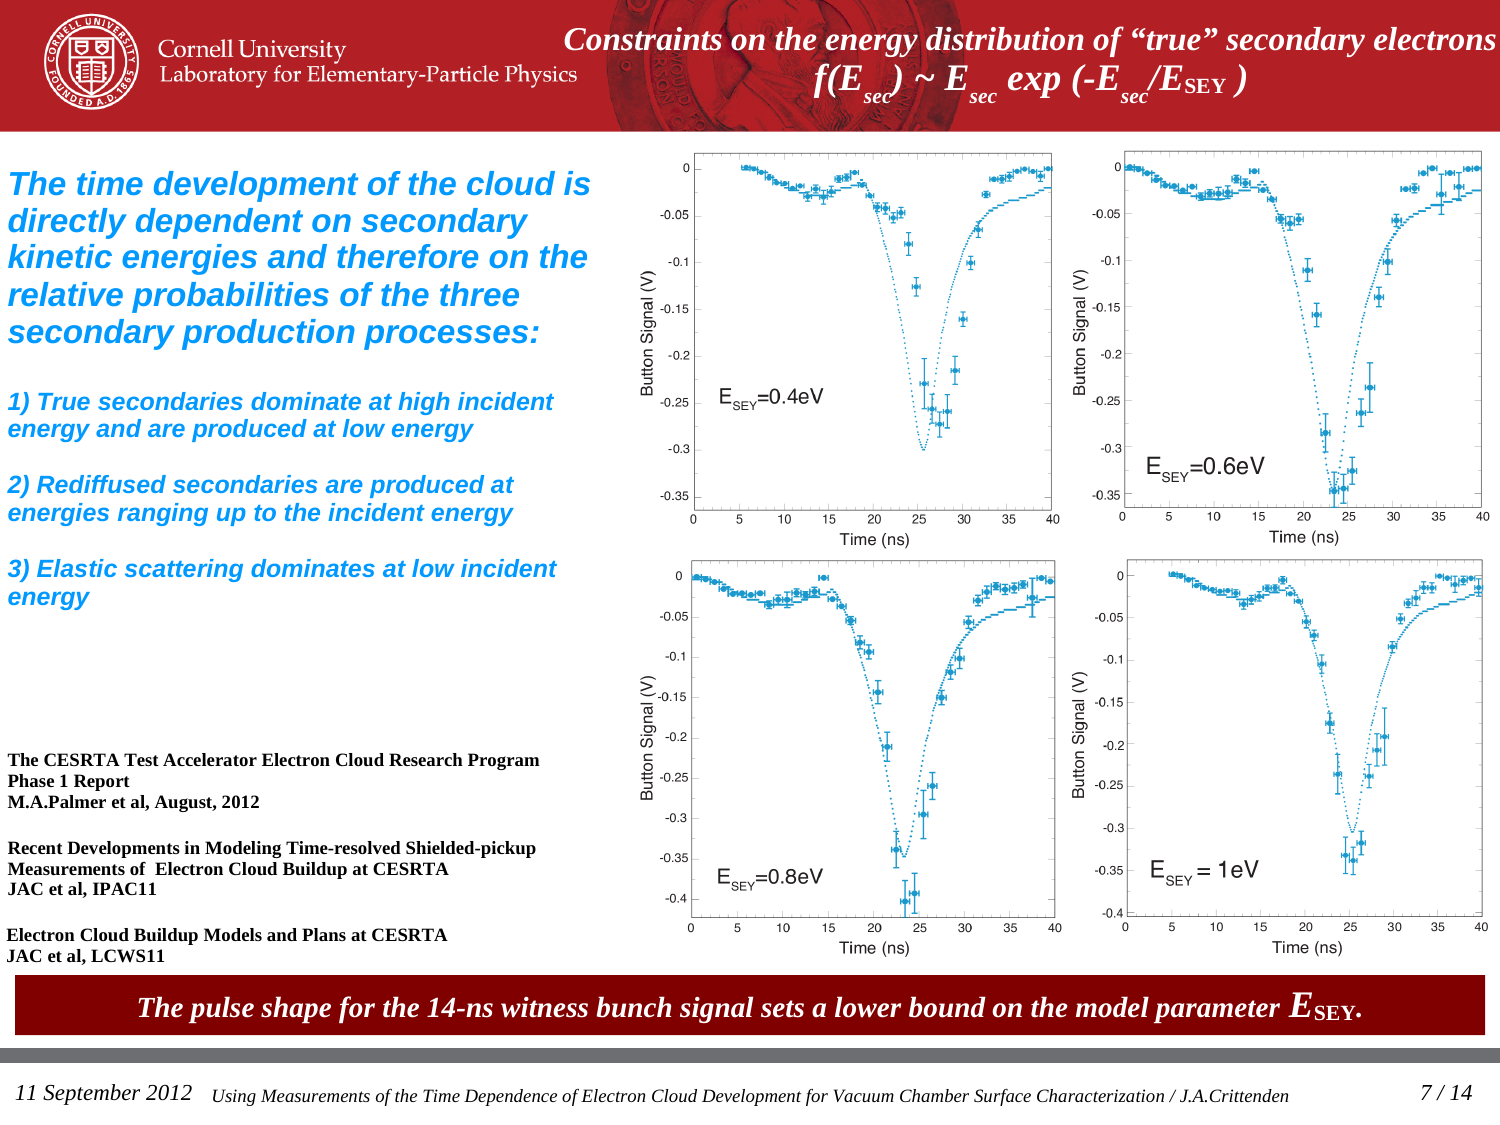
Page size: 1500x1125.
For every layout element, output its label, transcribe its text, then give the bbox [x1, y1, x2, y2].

picture [1067, 557, 1493, 959]
text_box Recent Developments in Modeling Time-resolved Shielded-pickup Measurements of Electron Cloud Buildup at CESRTA JAC et al, IPAC11 [0, 837, 596, 901]
text_box The CESRTA Test Accelerator Electron Cloud Research Program Phase 1 Report M.A.Palmer et al, August, 2012 [0, 750, 591, 813]
text_box The time development of the cloud is directly dependent on secondary kinetic energies and therefore on the relative probabilities of the three secondary production processes: 1) True secondaries dominate at high incident energy and are produced at low energy 2) Rediffused secondaries are produced at energies ranging up to the incident energy 3) Elastic scattering dominates at low incident energy [0, 164, 601, 612]
picture [637, 558, 1063, 961]
text_box The pulse shape for the 14-ns witness bunch signal sets a lower bound on the model parameter ESEY. [15, 975, 1486, 1036]
picture [0, 0, 1500, 132]
title Constraints on the energy distribution of “true” secondary electrons f(Esec) ~ Esec exp (-Esec/ESEY ) [562, 0, 1500, 128]
picture [637, 149, 1063, 551]
text_box Electron Cloud Buildup Models and Plans at CESRTA JAC et al, LCWS11 [0, 924, 482, 967]
picture [1067, 148, 1493, 550]
